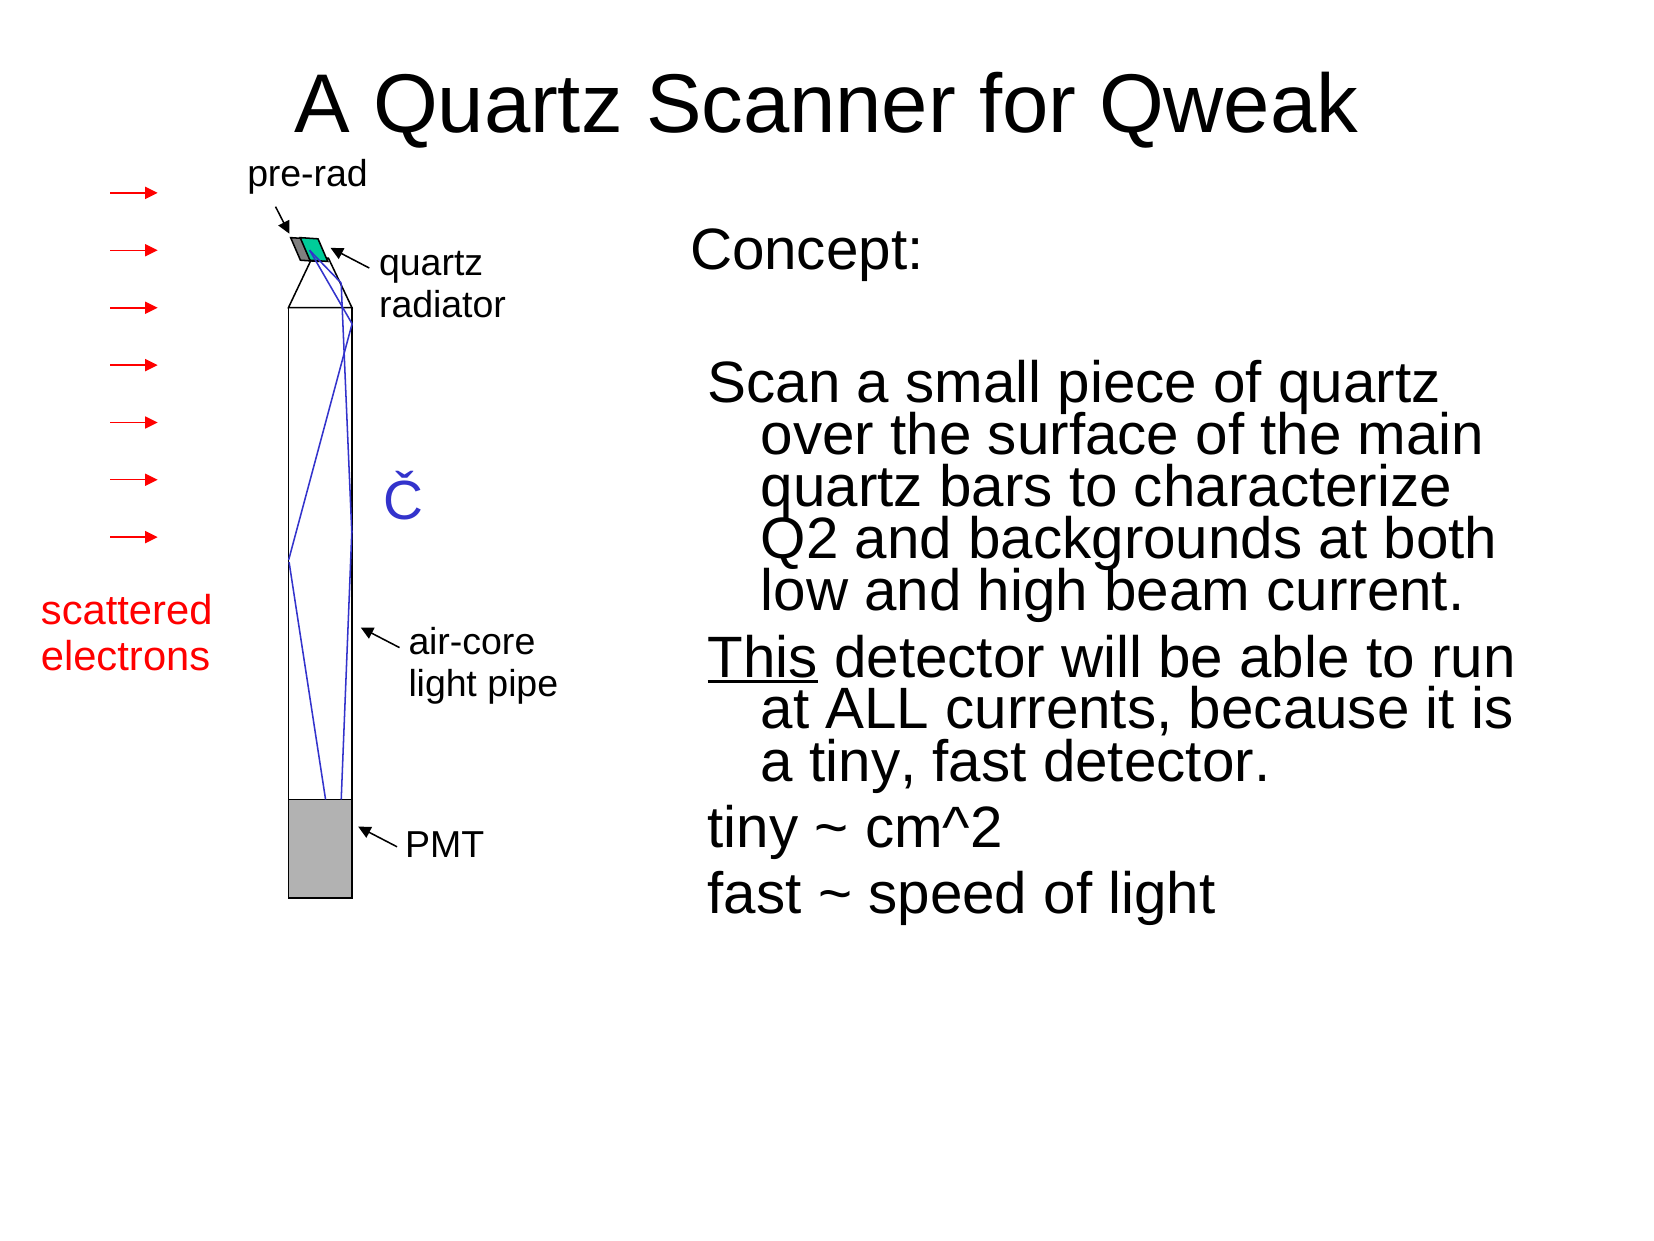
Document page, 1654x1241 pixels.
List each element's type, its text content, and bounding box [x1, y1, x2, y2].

text_box [344, 314, 350, 343]
text_box [288, 365, 352, 898]
text_box pre-rad [232, 144, 383, 203]
text_box [318, 262, 341, 301]
text_box [323, 258, 338, 277]
text_box Č [369, 462, 439, 540]
text_box scattered electrons [25, 578, 228, 688]
text_box PMT [390, 815, 500, 874]
text_box air-core light pipe [393, 613, 574, 713]
text_box quartz radiator [364, 234, 521, 334]
text_box [343, 288, 352, 320]
text_box [288, 237, 343, 555]
list Concept: Scan a small piece of quartz over the surface of the main quartz bars to characterize Q2 and backgrounds at both low and high beam current. This detector will be able to run at ALL currents, because it is a tiny, fast detector. tiny ~ cm^2 fast ~ speed of light [675, 220, 1558, 1157]
title A Quartz Scanner for Qweak [124, 33, 1530, 173]
text_box [346, 331, 352, 495]
